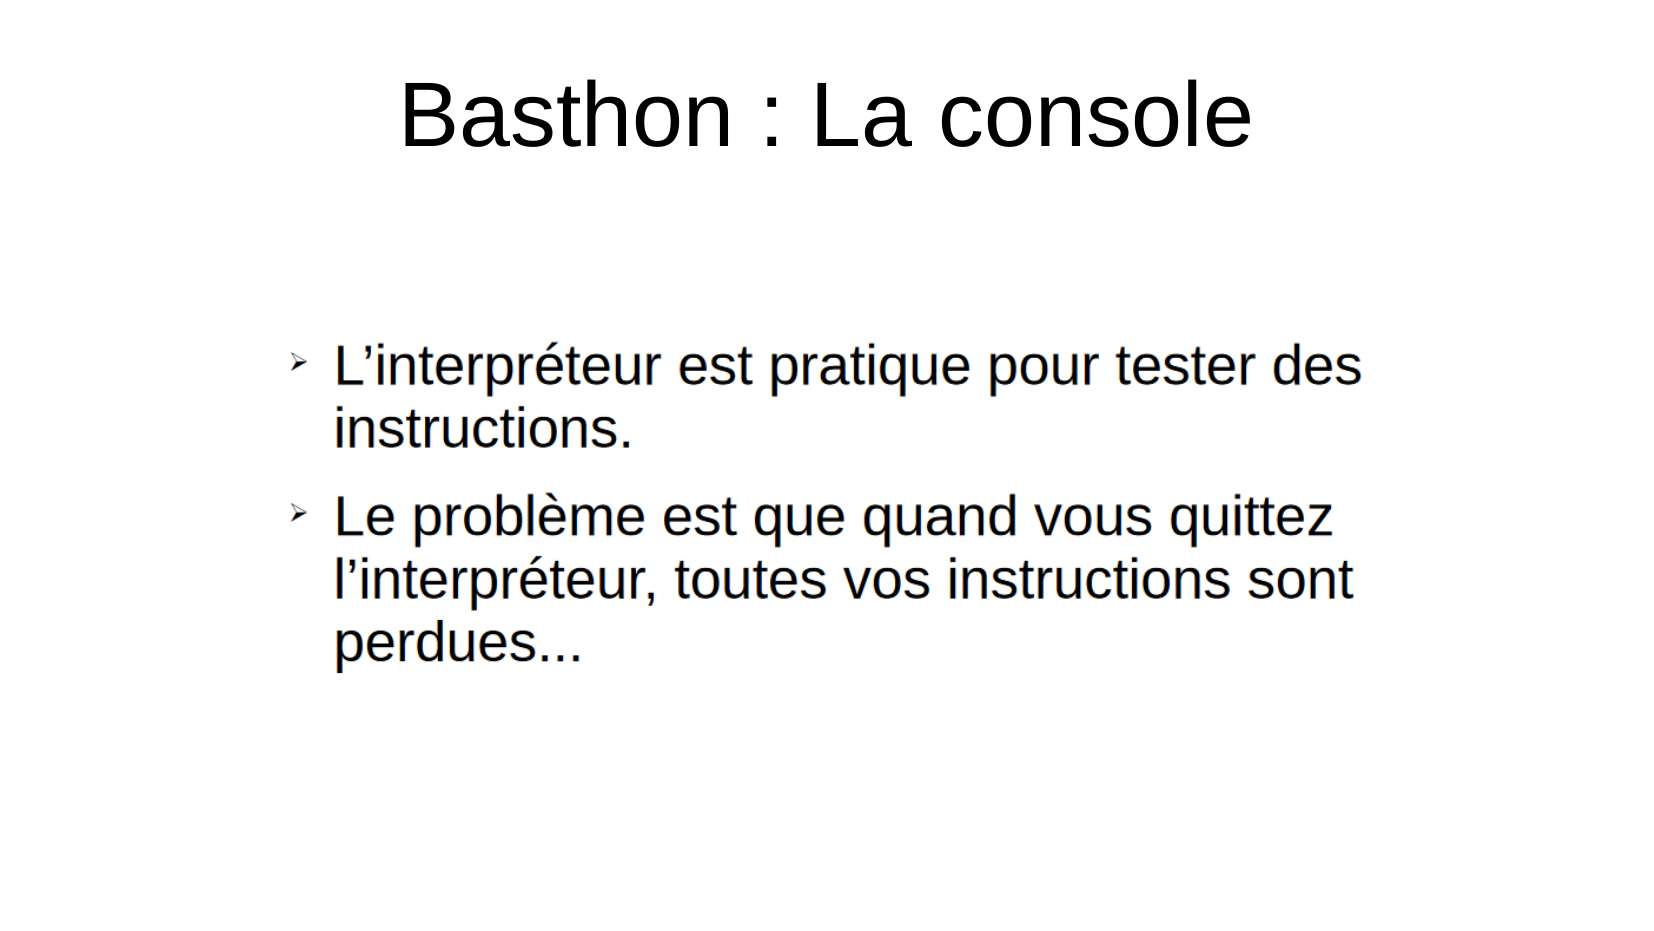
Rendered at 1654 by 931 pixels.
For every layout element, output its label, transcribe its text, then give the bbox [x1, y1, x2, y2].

picture [252, 312, 1411, 706]
title Basthon : La console [82, 37, 1571, 193]
